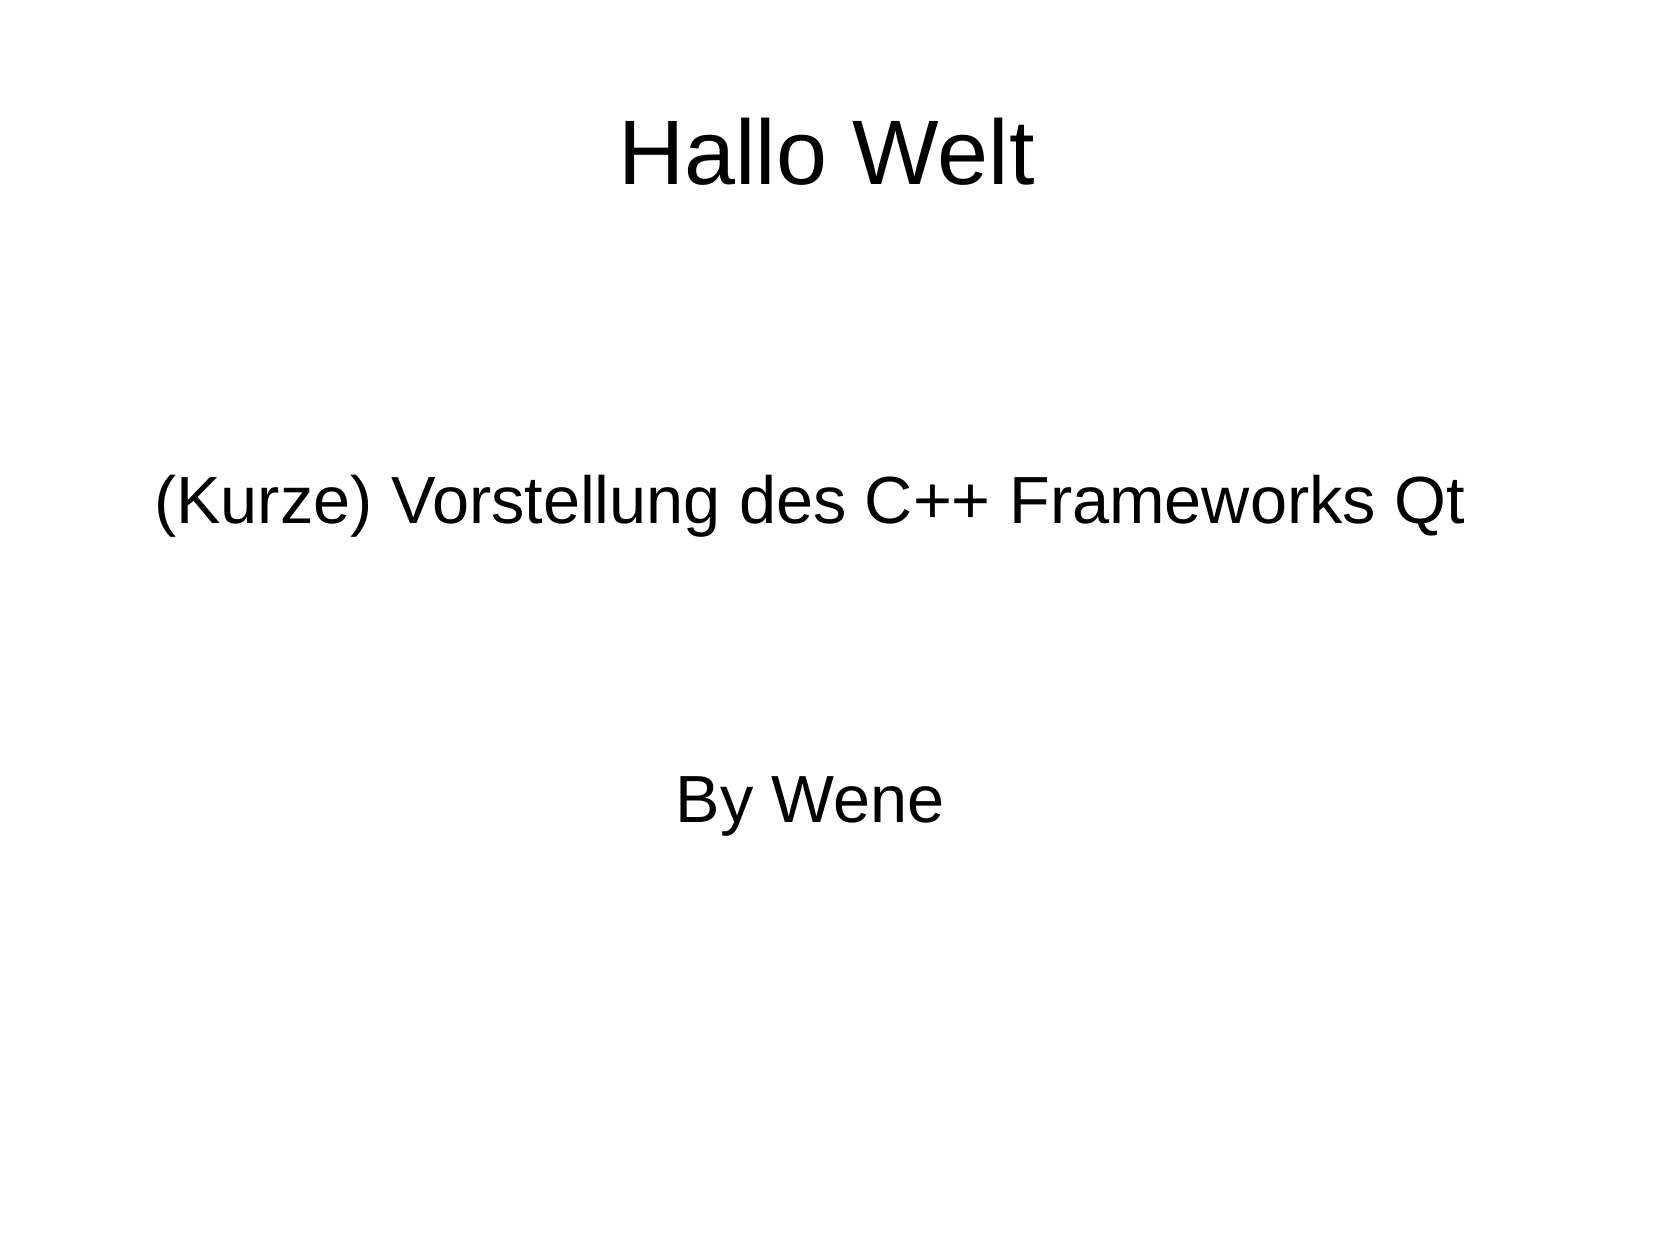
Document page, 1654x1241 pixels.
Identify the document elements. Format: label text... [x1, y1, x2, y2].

title Hallo Welt [82, 49, 1571, 257]
subtitle (Kurze) Vorstellung des C++ Frameworks Qt By Wene [82, 290, 1538, 1010]
